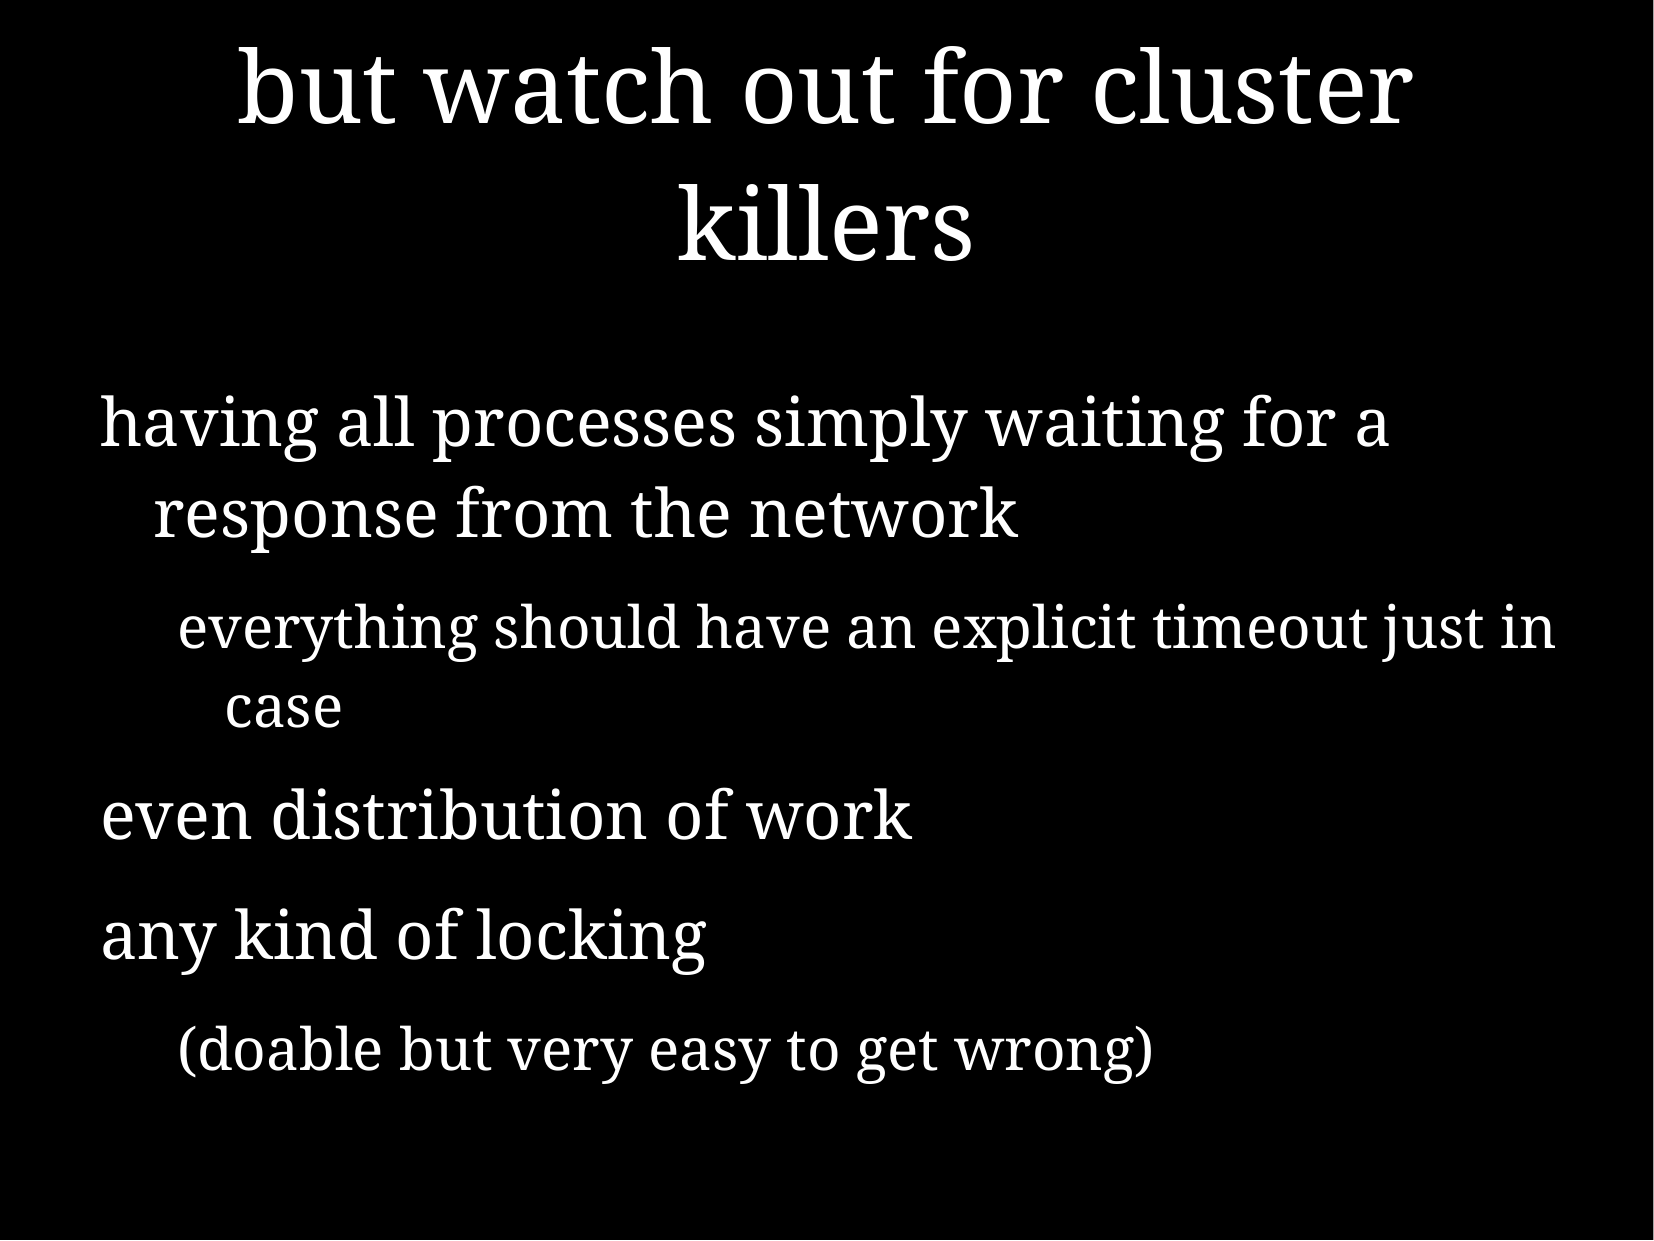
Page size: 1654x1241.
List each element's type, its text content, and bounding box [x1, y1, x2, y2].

title but watch out for cluster killers [82, 56, 1571, 250]
list having all processes simply waiting for a response from the network everything should have an explicit timeout just in case even distribution of work any kind of locking (doable but very easy to get wrong) [82, 375, 1571, 1094]
